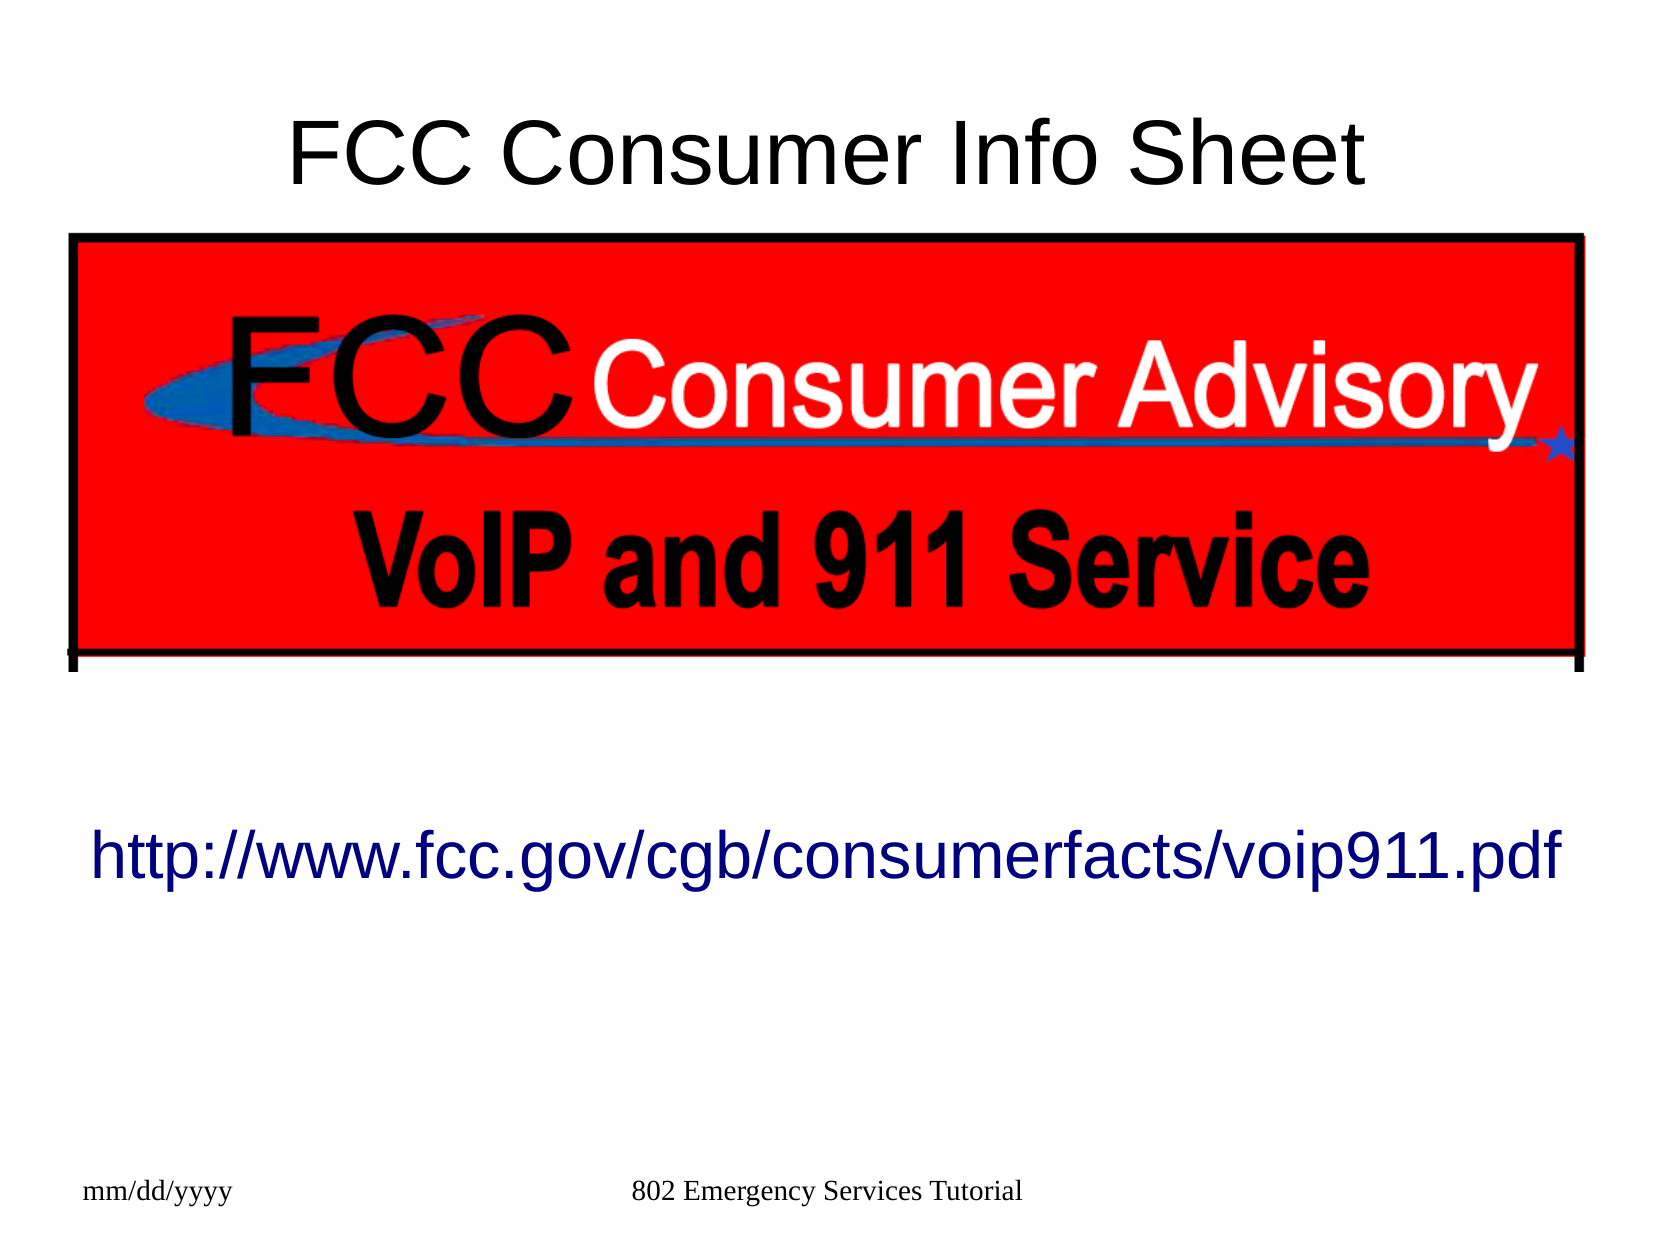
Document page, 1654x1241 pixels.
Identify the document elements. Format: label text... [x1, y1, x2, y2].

title http://www.fcc.gov/cgb/consumerfacts/voip911.pdf [82, 759, 1571, 952]
picture [62, 225, 1603, 672]
title FCC Consumer Info Sheet [82, 49, 1571, 225]
